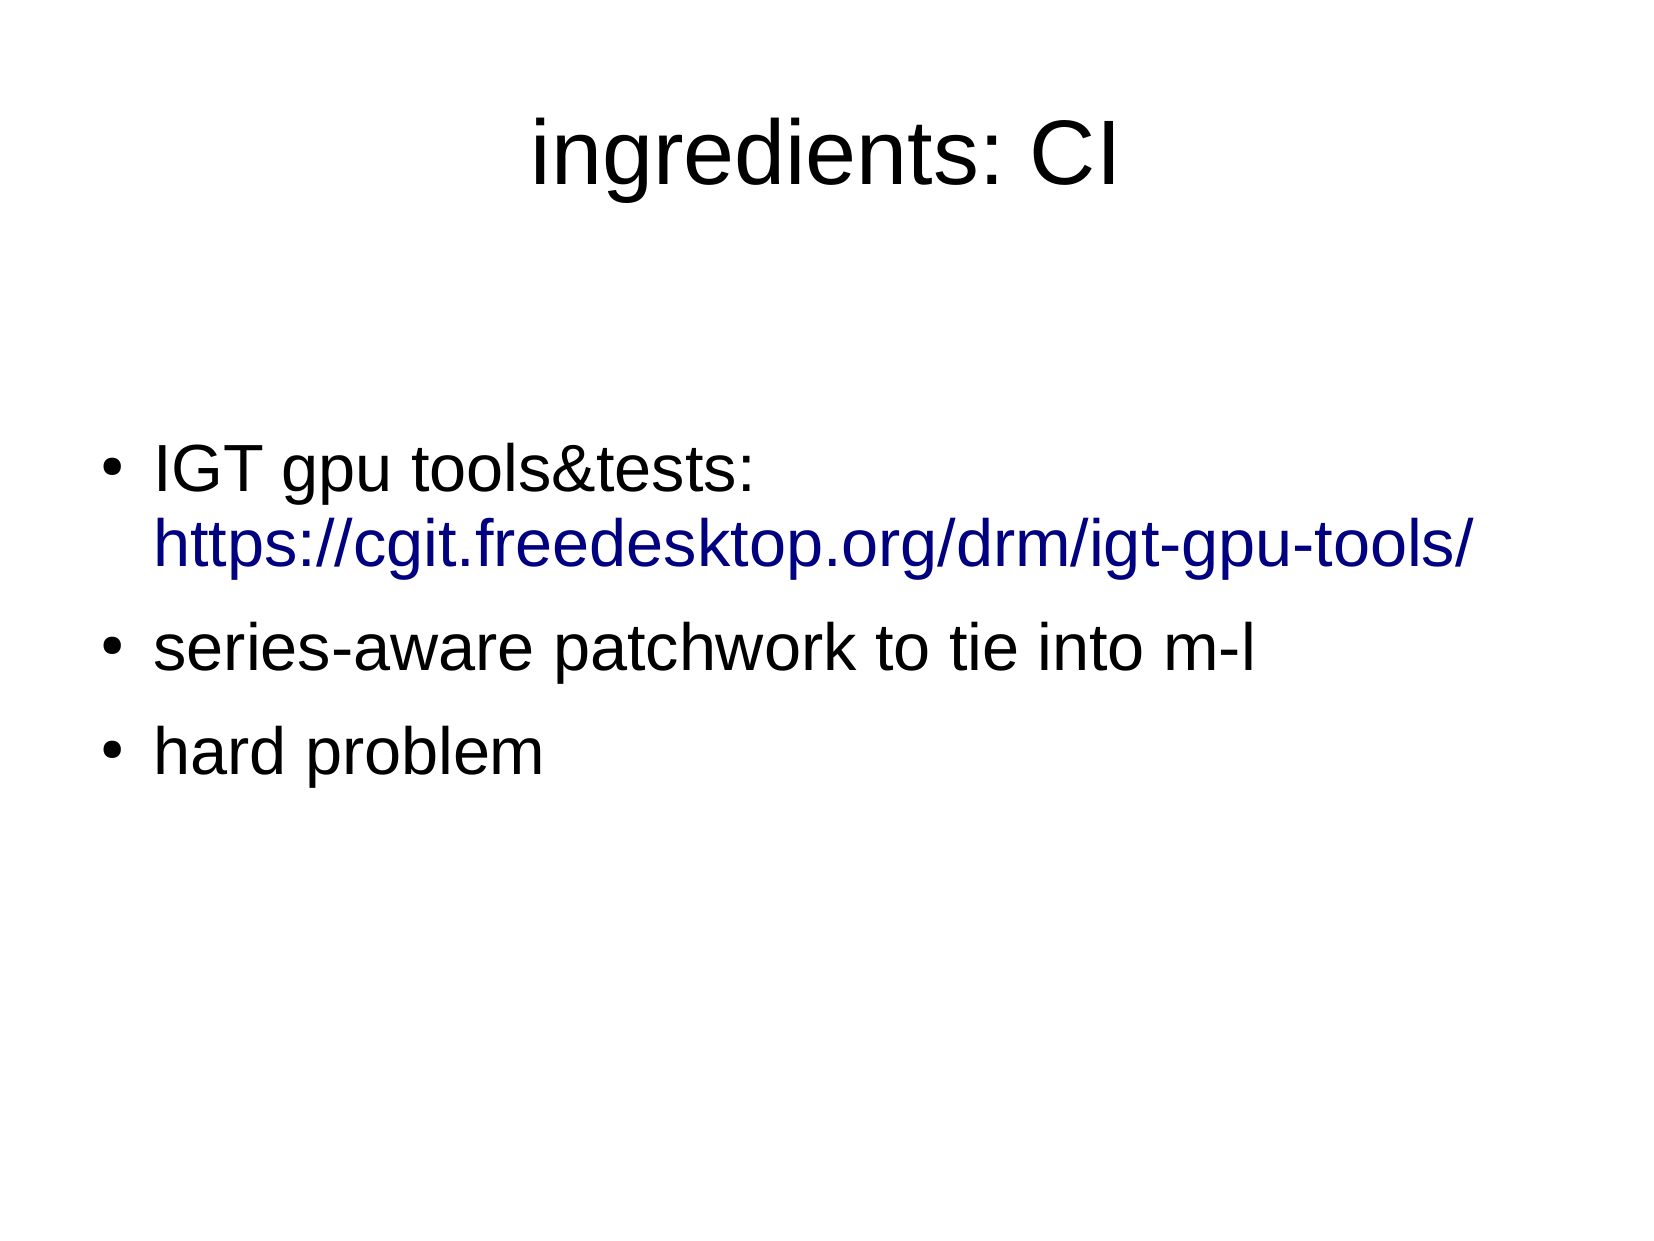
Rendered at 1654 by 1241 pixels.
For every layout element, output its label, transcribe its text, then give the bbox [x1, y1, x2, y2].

title ingredients: CI [82, 49, 1571, 257]
list IGT gpu tools&tests: https://cgit.freedesktop.org/drm/igt-gpu-tools/ series-aware patchwork to tie into m-l hard problem [82, 431, 1571, 1021]
